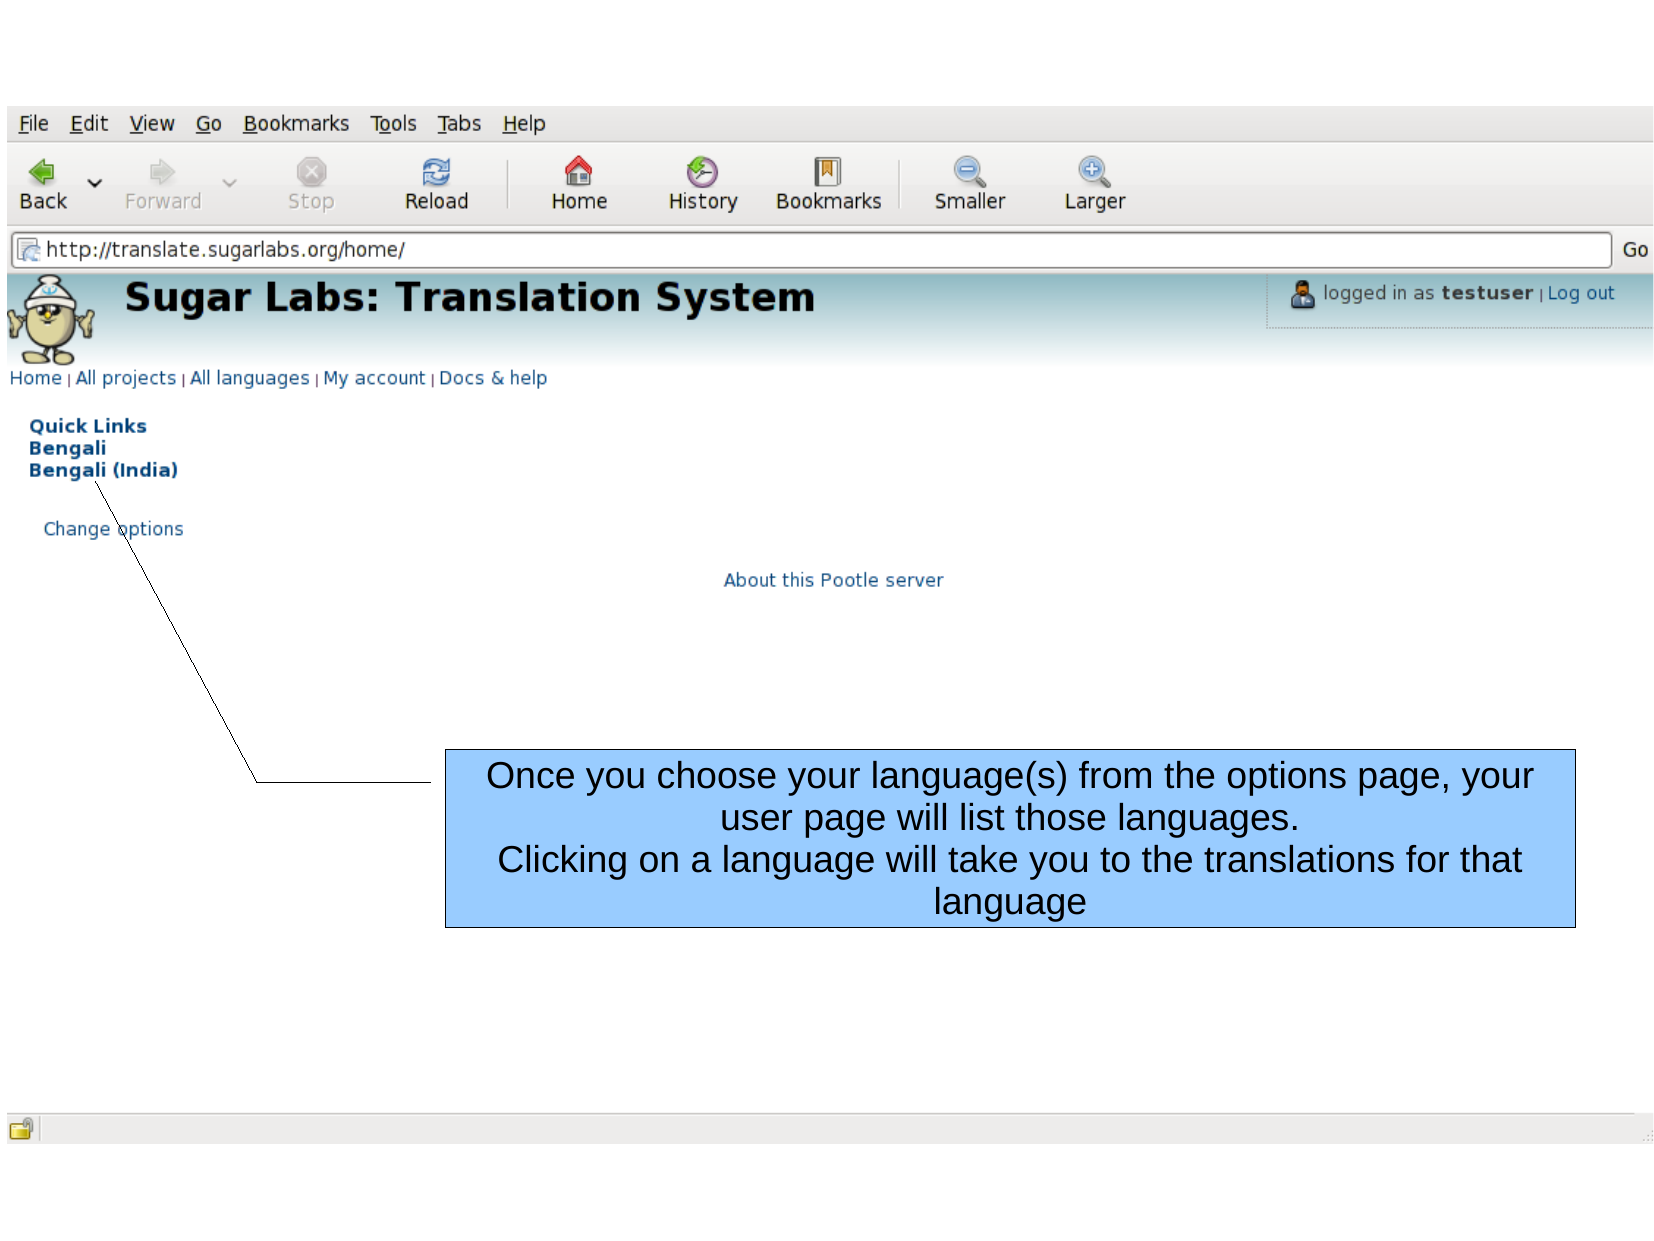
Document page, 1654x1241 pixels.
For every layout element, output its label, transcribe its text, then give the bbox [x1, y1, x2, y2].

text_box Once you choose your language(s) from the options page, your user page will list those languages. Clicking on a language will take you to the translations for that language [446, 750, 1575, 927]
picture [7, 106, 1654, 1144]
